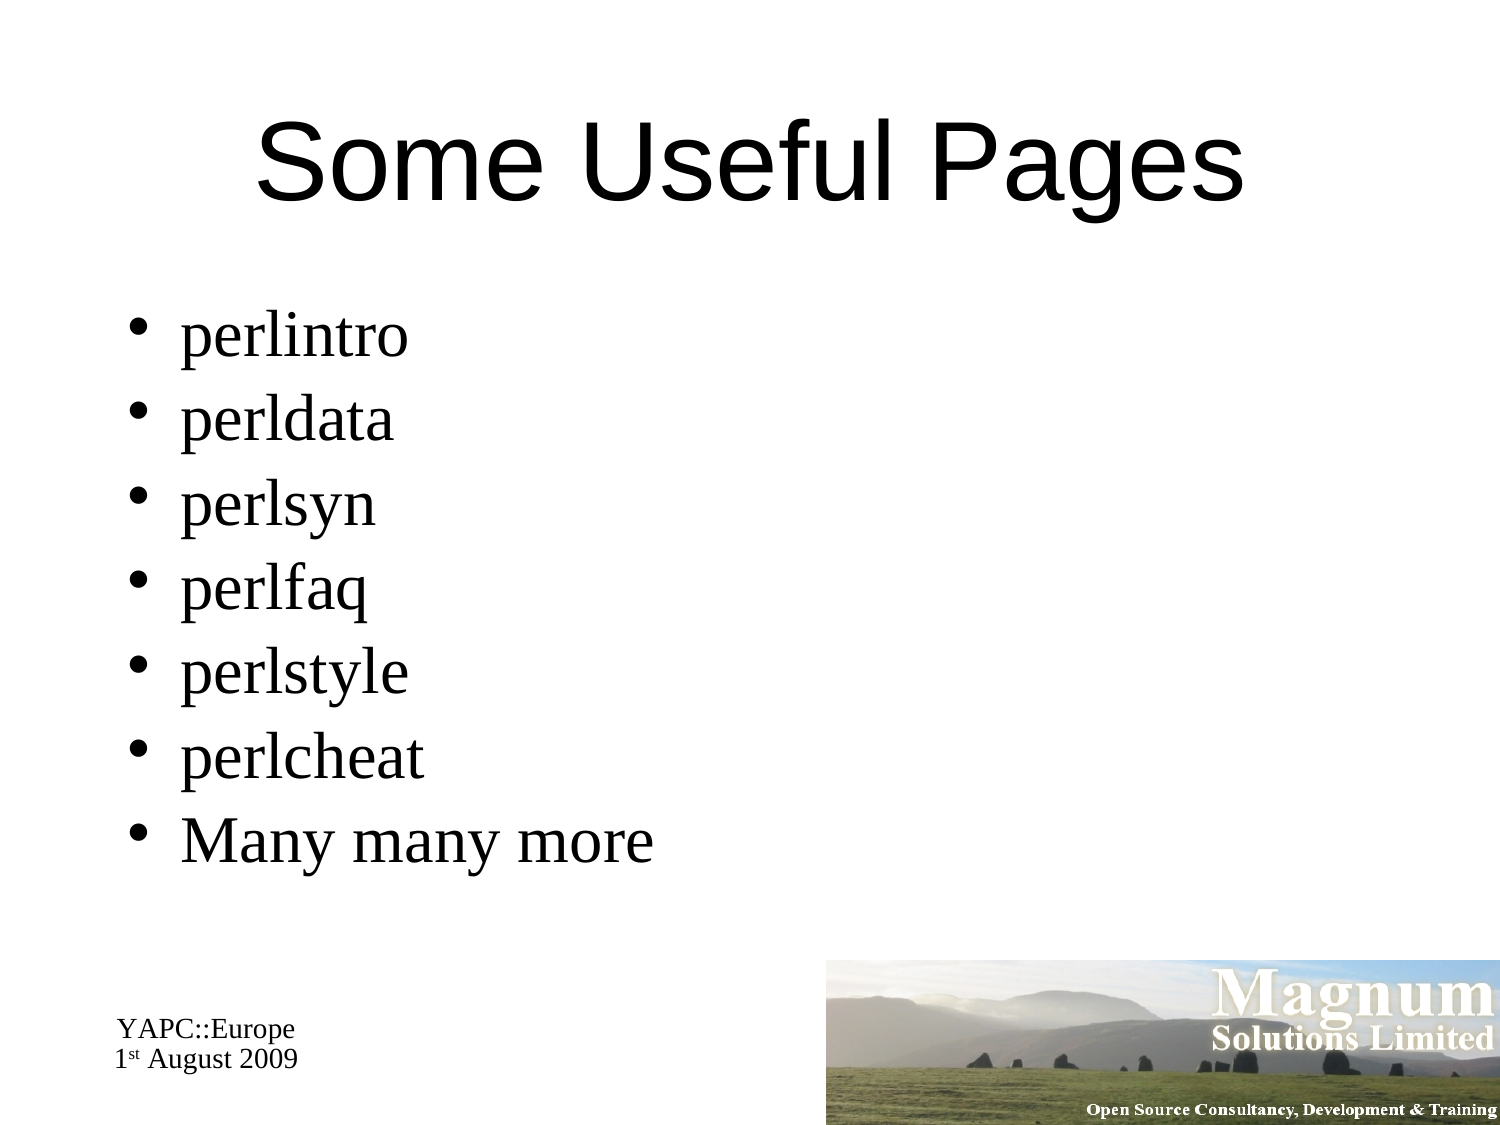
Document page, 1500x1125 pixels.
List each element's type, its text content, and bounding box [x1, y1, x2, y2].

list perlintro perldata perlsyn perlfaq perlstyle perlcheat Many many more [110, 312, 1391, 1006]
picture [826, 960, 1500, 1125]
title Some Useful Pages [110, 26, 1391, 296]
